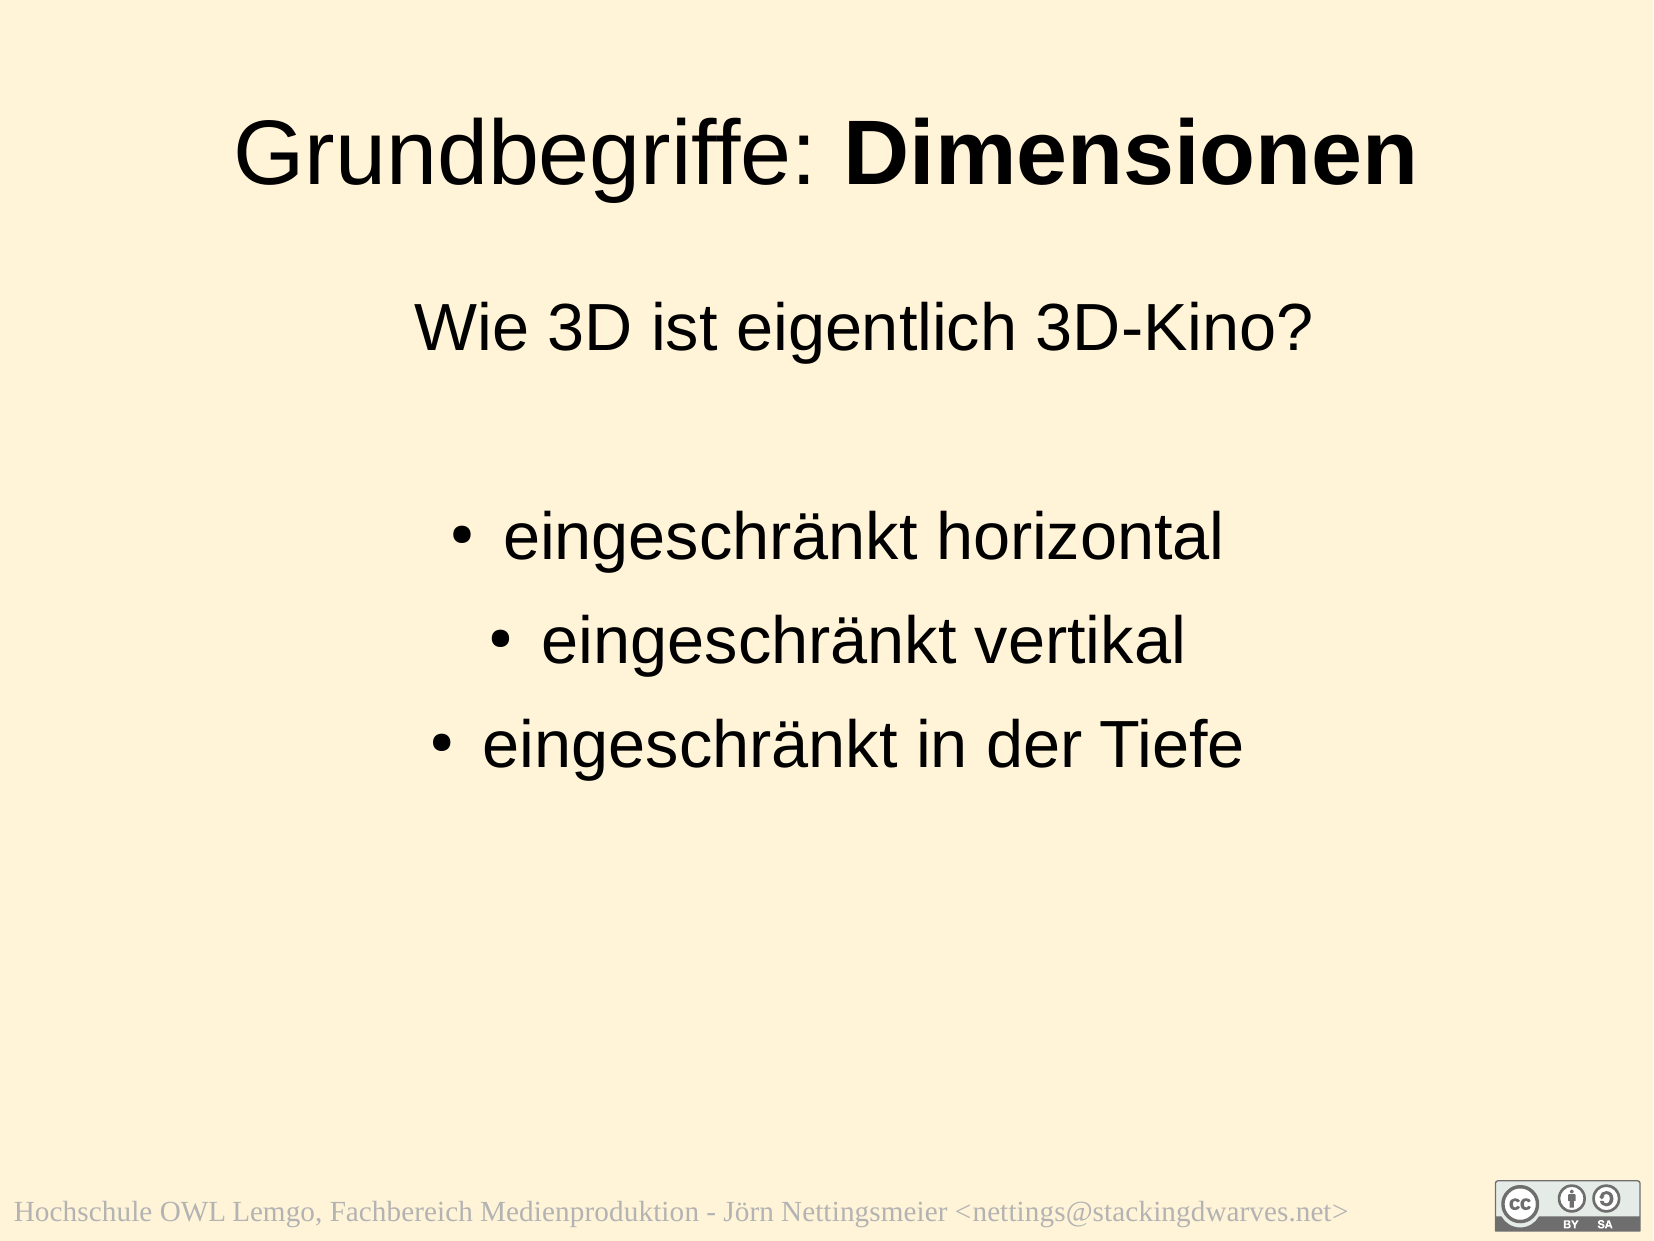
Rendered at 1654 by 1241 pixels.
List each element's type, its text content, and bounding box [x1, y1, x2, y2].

title Grundbegriffe: Dimensionen [82, 49, 1571, 257]
list Wie 3D ist eigentlich 3D-Kino? eingeschränkt horizontal eingeschränkt vertikal eingeschränkt in der Tiefe [82, 290, 1576, 1201]
